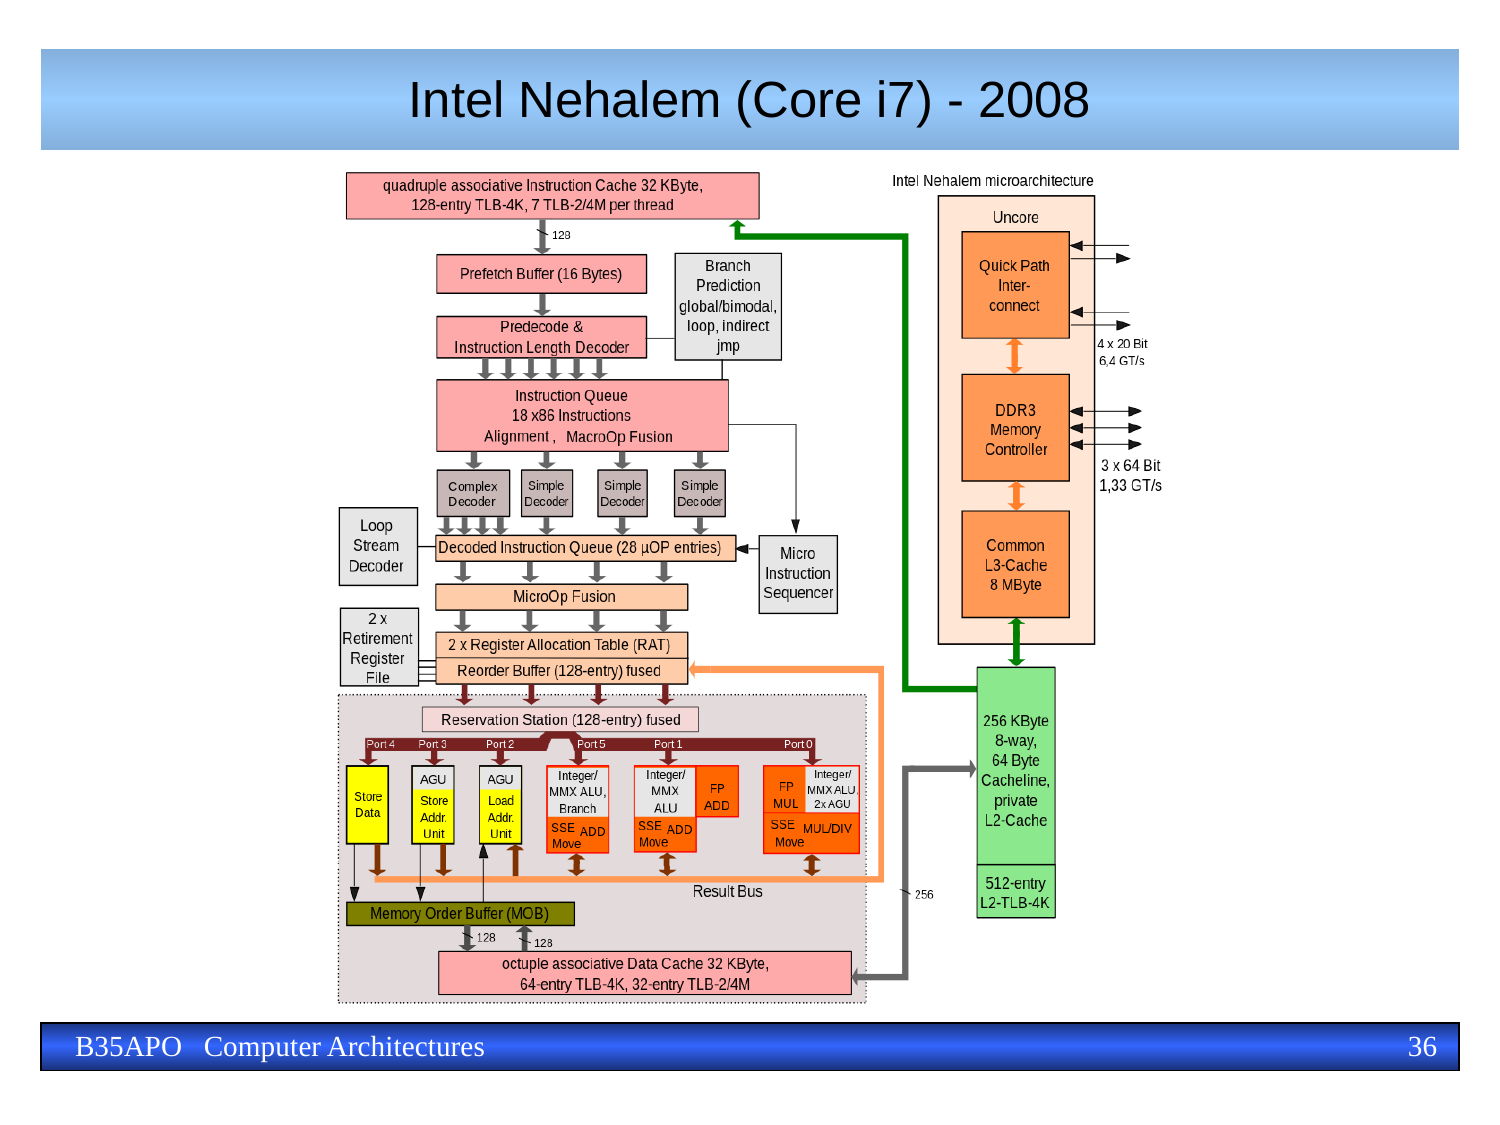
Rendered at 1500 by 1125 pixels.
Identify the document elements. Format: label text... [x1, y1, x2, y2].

picture [325, 158, 1175, 1010]
title Intel Nehalem (Core i7) - 2008 [41, 49, 1459, 150]
